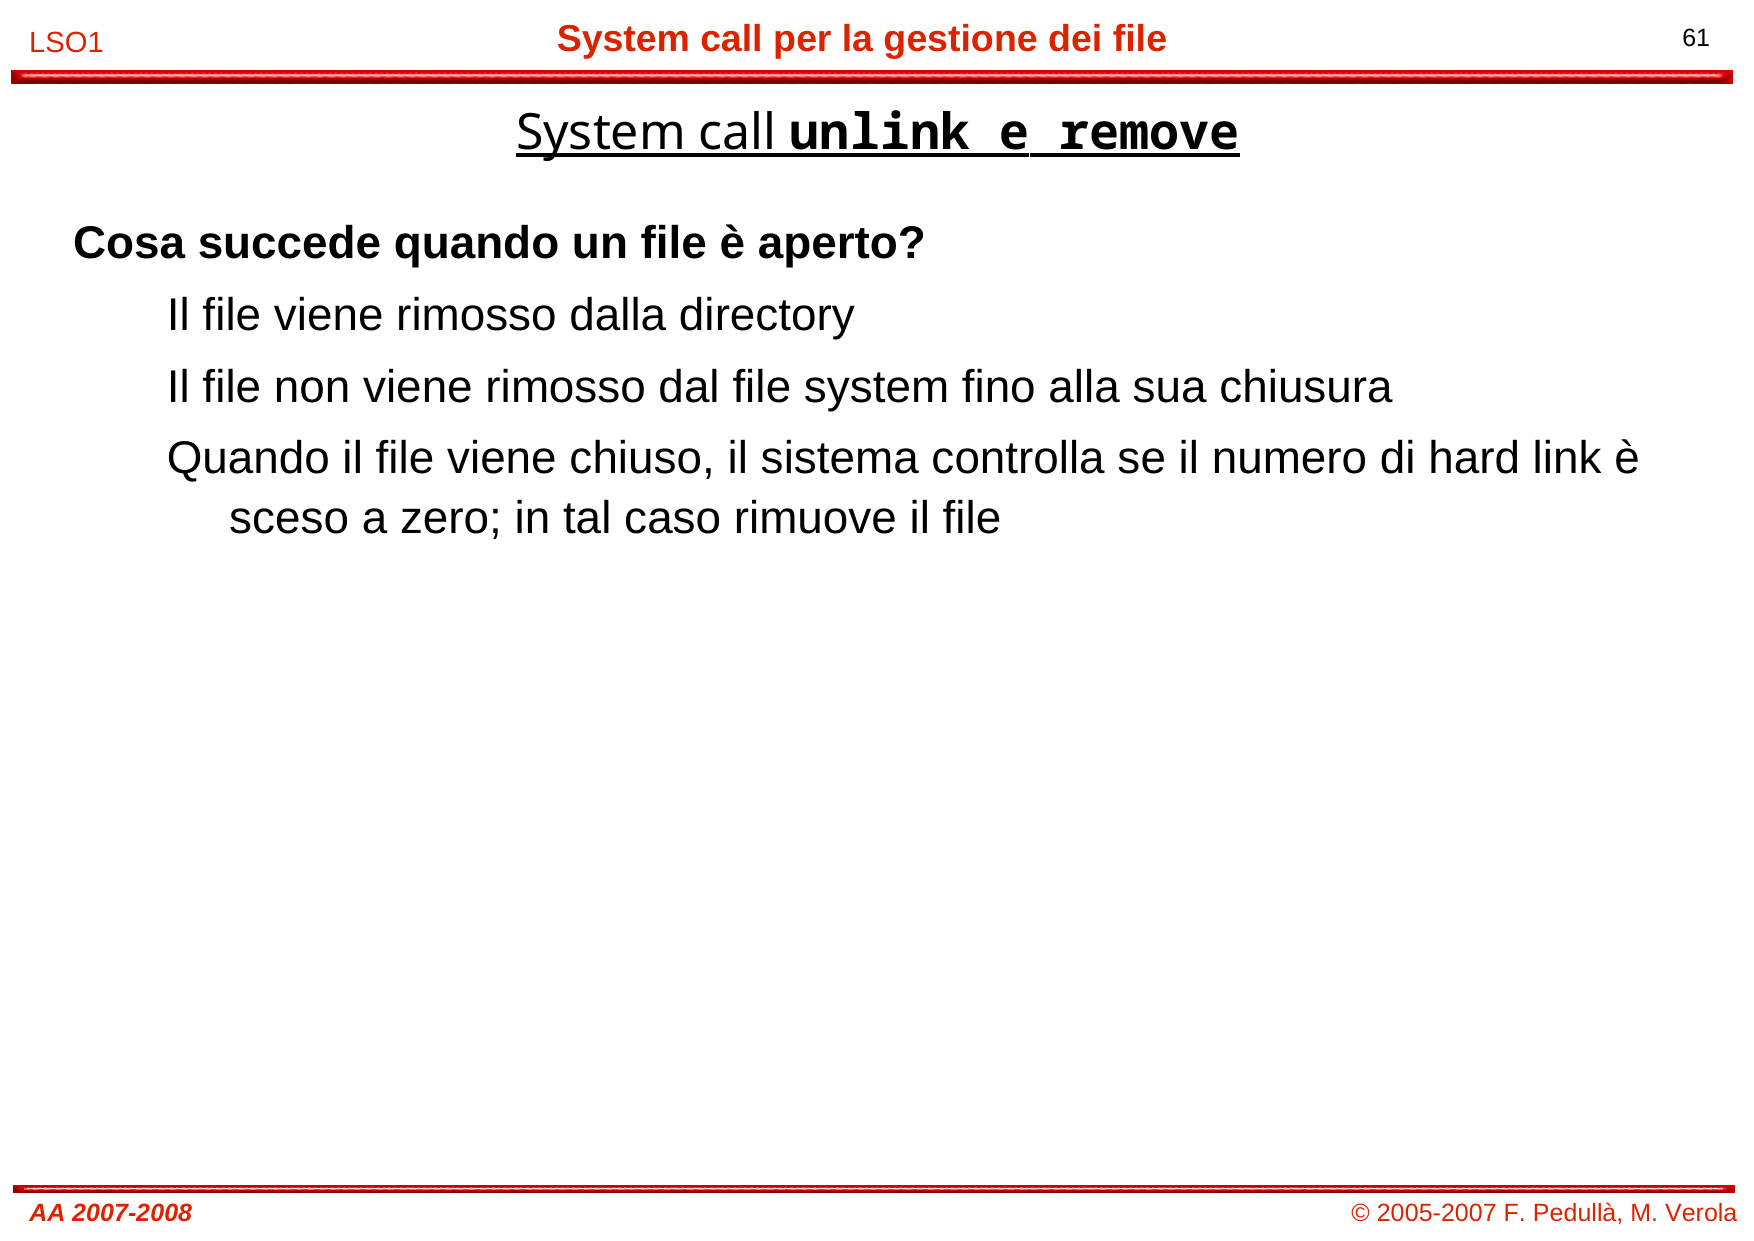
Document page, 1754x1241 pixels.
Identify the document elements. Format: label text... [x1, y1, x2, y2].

picture [13, 1185, 1735, 1193]
title System call unlink e remove [468, 84, 1288, 180]
picture [11, 70, 1733, 84]
list Cosa succede quando un file è aperto? Il file viene rimosso dalla directory Il file non viene rimosso dal file system fino alla sua chiusura Quando il file viene chiuso, il sistema controlla se il numero di hard link è sceso a zero; in tal caso rimuove il file [58, 206, 1696, 687]
